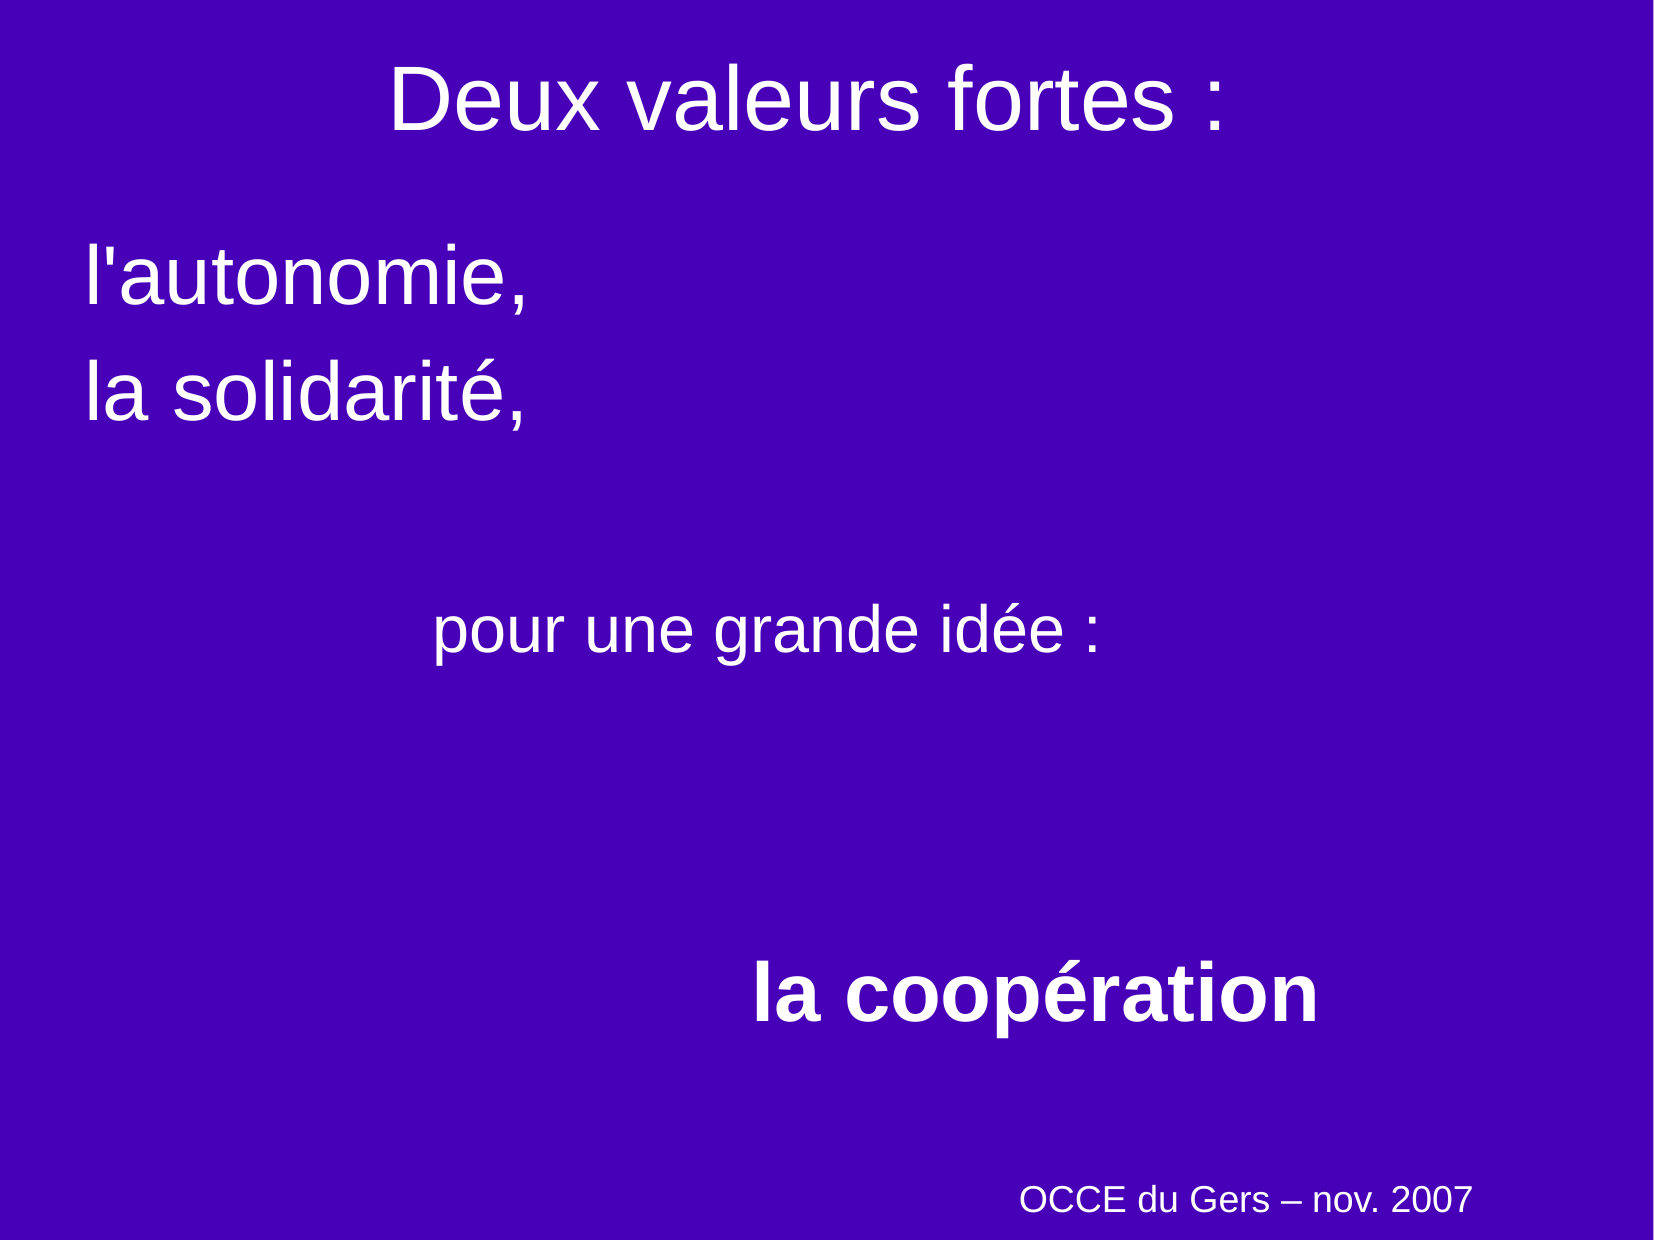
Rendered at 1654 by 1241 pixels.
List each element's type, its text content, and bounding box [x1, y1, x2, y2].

text_box la coopération [59, 915, 1359, 1024]
text_box pour une grande idée : [324, 531, 1211, 709]
text_box [88, 974, 1565, 1105]
subtitle l'autonomie, la solidarité, [84, 205, 1573, 443]
title Deux valeurs fortes : [76, 14, 1565, 184]
text_box OCCE du Gers – nov. 2007 [1003, 1171, 1625, 1229]
